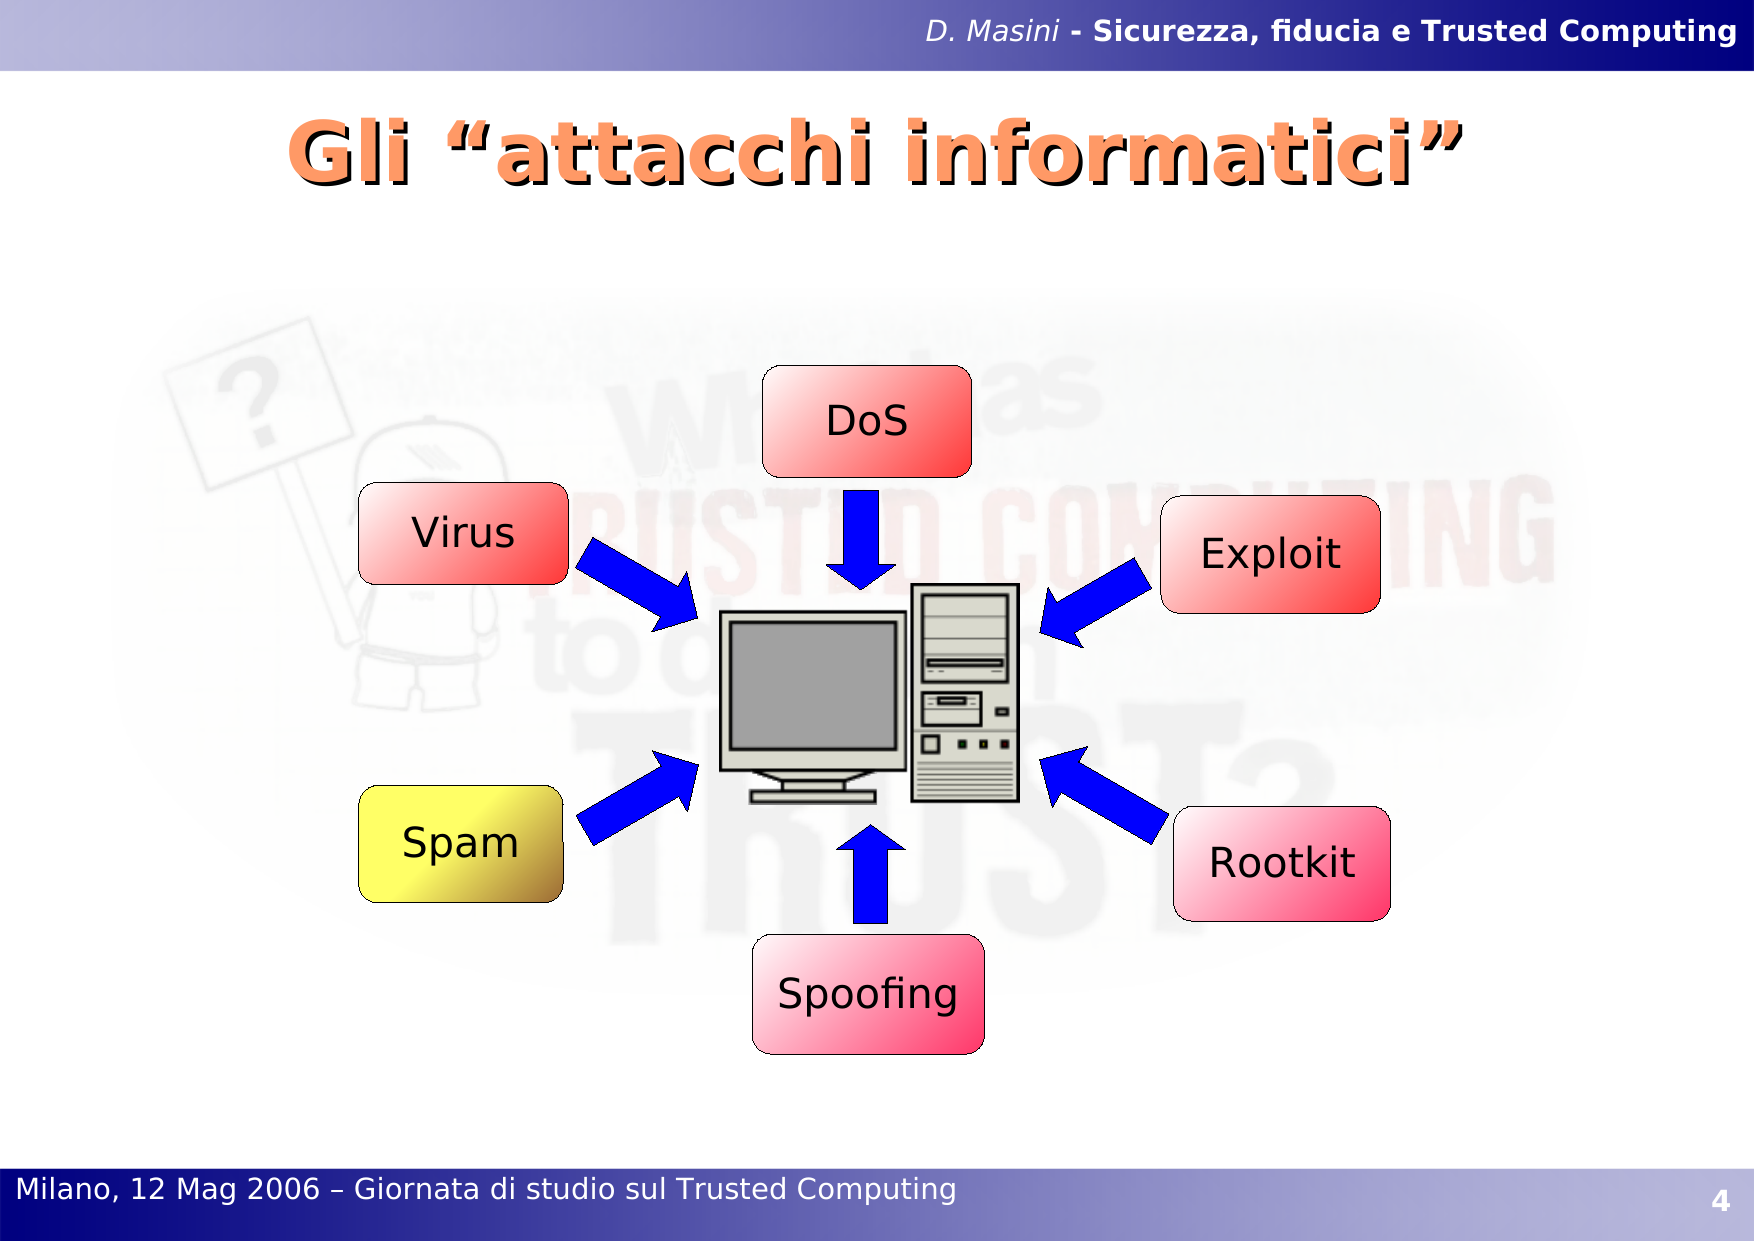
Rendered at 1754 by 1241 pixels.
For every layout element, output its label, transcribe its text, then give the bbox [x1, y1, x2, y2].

text_box D. Masini - Sicurezza, fiducia e Trusted Computing [602, 7, 1754, 63]
title Gli “attacchi informatici” [87, 49, 1667, 257]
text_box [1039, 746, 1169, 845]
text_box DoS [762, 365, 972, 478]
text_box Rootkit [1173, 806, 1391, 922]
text_box Spam [358, 785, 564, 903]
text_box [575, 537, 698, 632]
text_box [1039, 557, 1152, 648]
text_box [576, 750, 699, 846]
text_box Exploit [1160, 495, 1381, 614]
text_box Virus [358, 482, 569, 585]
text_box [836, 824, 906, 924]
text_box [826, 490, 896, 590]
text_box Milano, 12 Mag 2006 – Giornata di studio sul Trusted Computing [0, 1175, 1314, 1234]
text_box Spoofing [752, 934, 985, 1055]
text_box <numero> [1641, 1185, 1732, 1223]
picture [0, 0, 1754, 1241]
